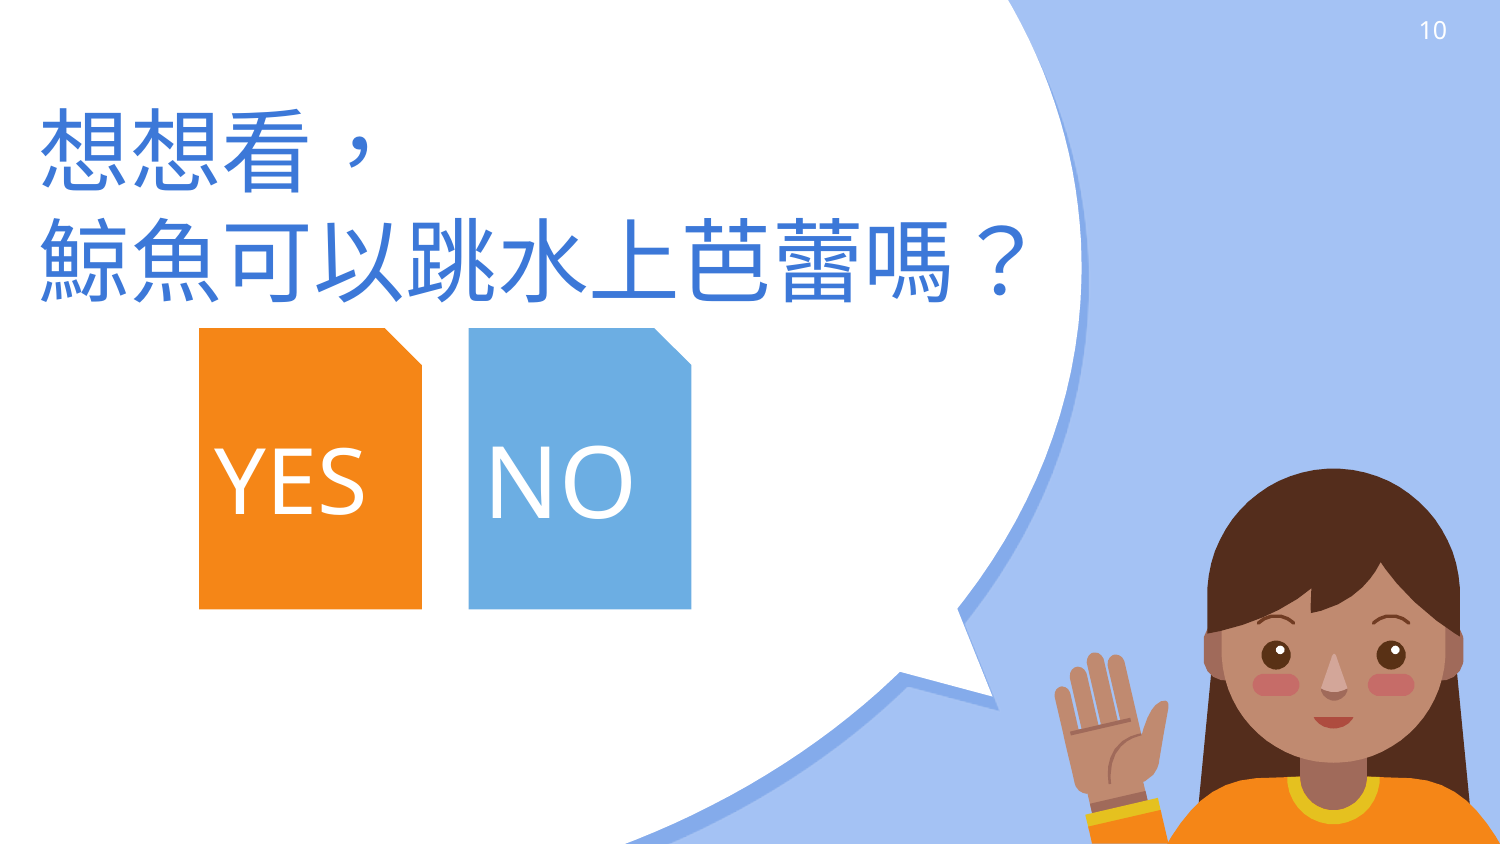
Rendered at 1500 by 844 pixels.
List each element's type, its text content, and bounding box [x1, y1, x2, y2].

text_box 想想看， 鯨魚可以跳水上芭蕾嗎？ [23, 79, 1172, 270]
text_box 10 [1403, 0, 1494, 65]
text_box NO [468, 328, 692, 610]
text_box YES [199, 328, 422, 610]
text_box [1054, 468, 1500, 844]
